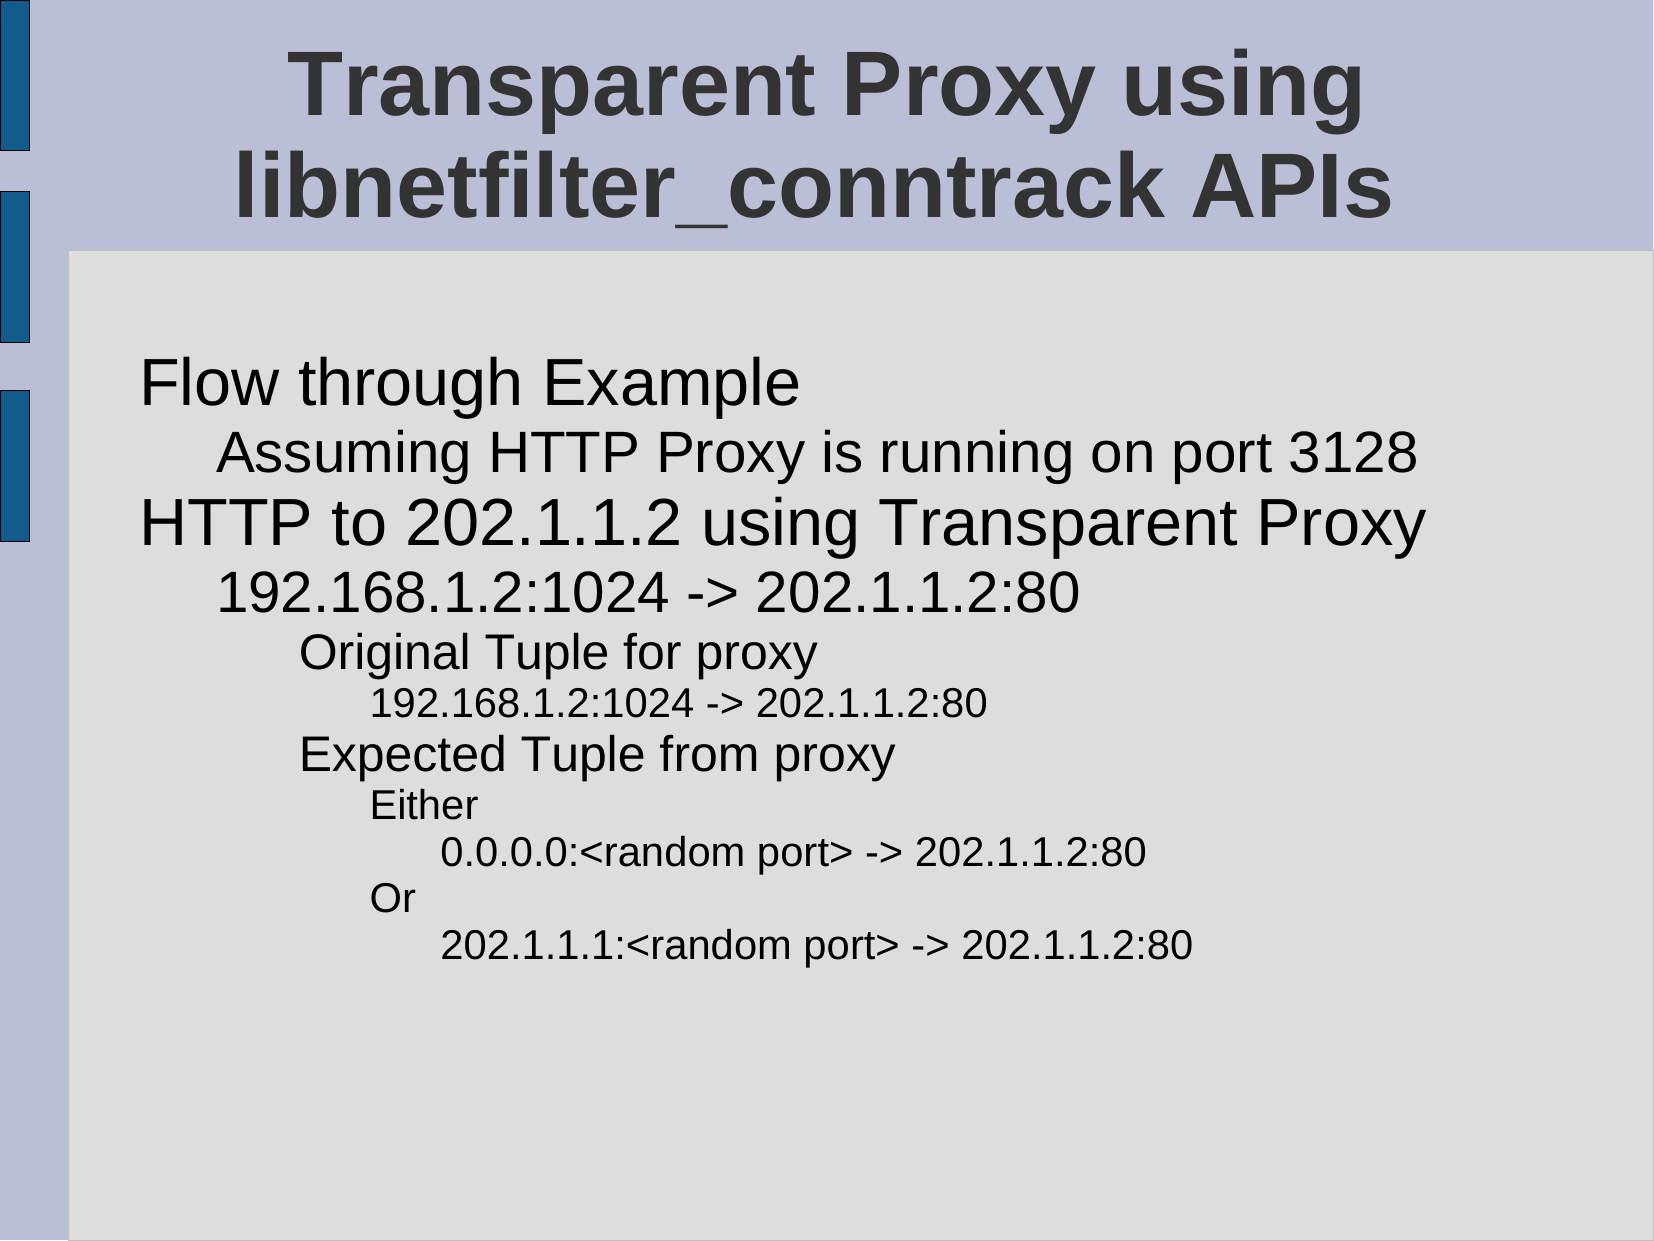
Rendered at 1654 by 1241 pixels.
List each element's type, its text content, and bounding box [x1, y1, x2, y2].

title Transparent Proxy using libnetfilter_conntrack APIs [121, 31, 1534, 239]
list Flow through Example Assuming HTTP Proxy is running on port 3128 HTTP to 202.1.1.2 using Transparent Proxy 192.168.1.2:1024 -> 202.1.1.2:80 Original Tuple for proxy 192.168.1.2:1024 -> 202.1.1.2:80 Expected Tuple from proxy Either 0.0.0.0:<random port> -> 202.1.1.2:80 Or 202.1.1.1:<random port> -> 202.1.1.2:80 [121, 344, 1534, 1127]
